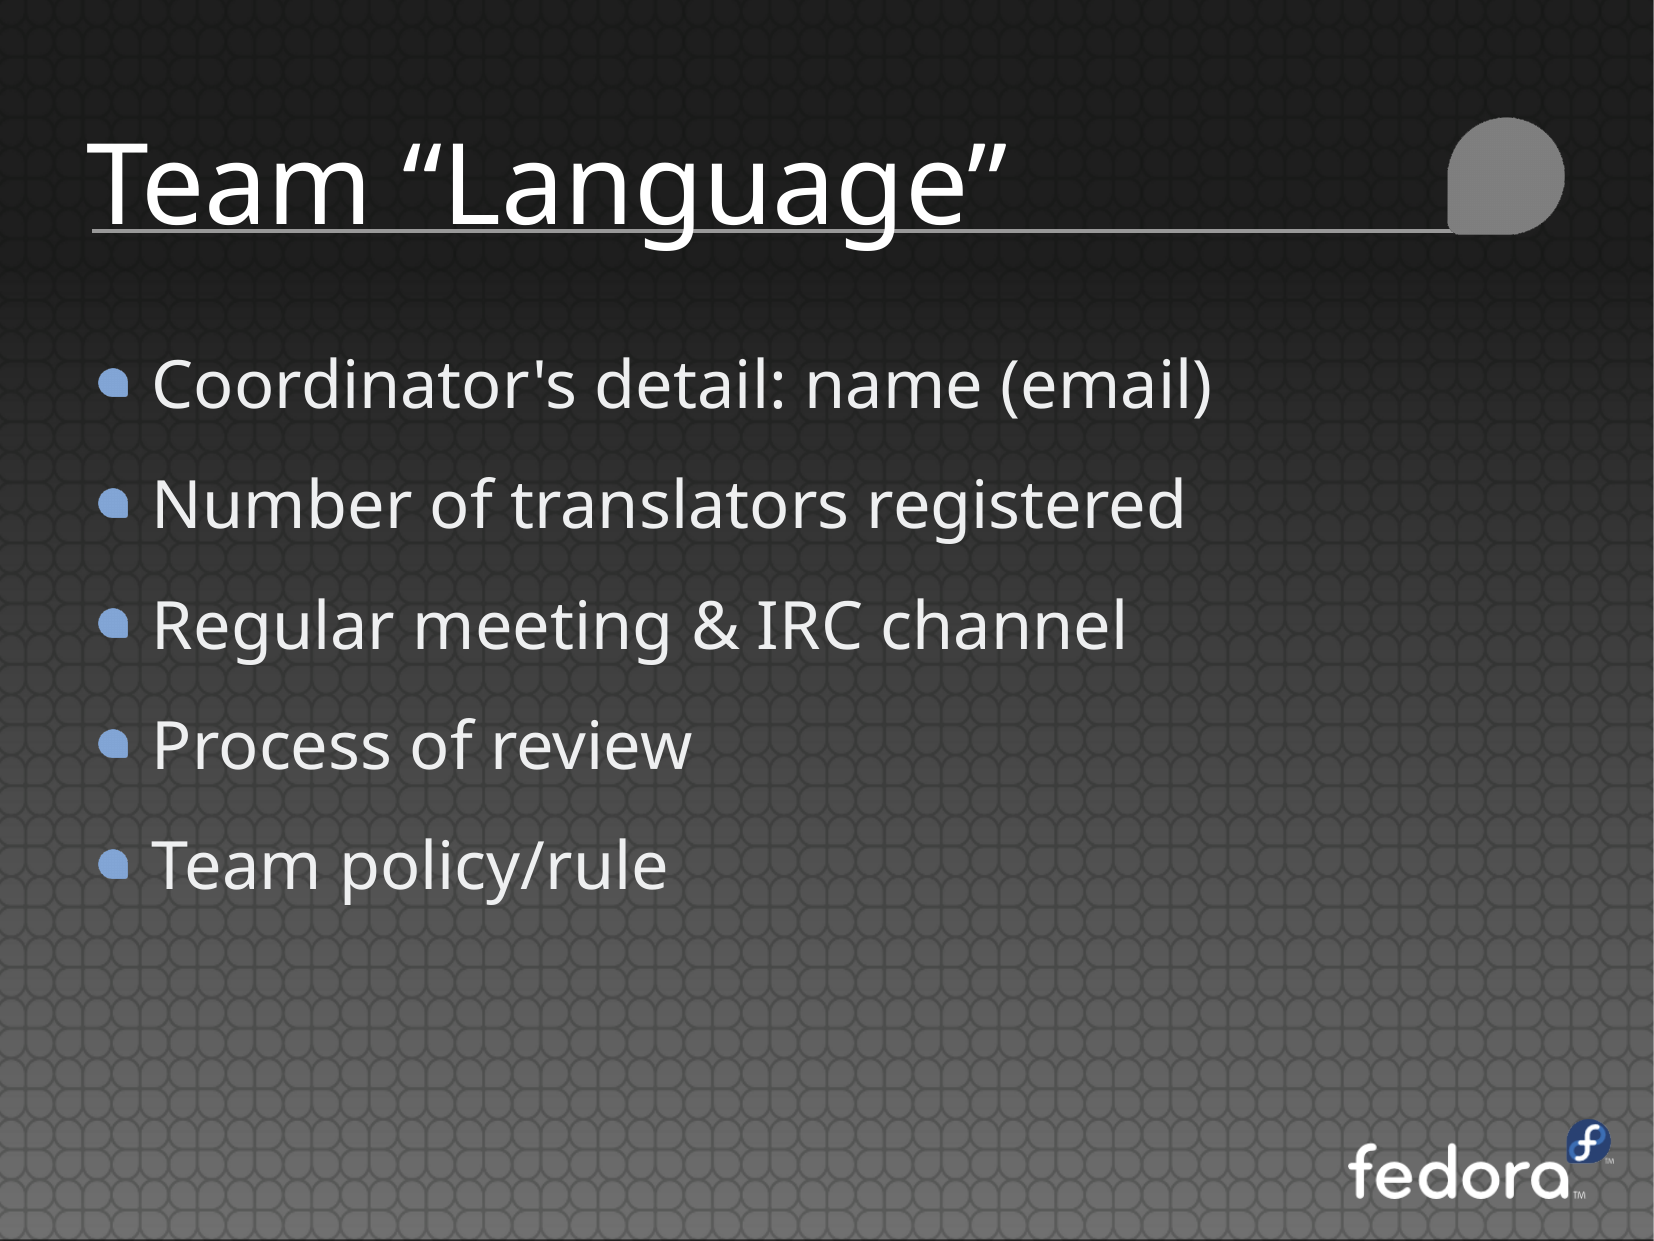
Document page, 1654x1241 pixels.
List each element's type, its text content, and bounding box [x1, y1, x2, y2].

title Team “Language” [86, 112, 1576, 249]
picture [0, 0, 1654, 1241]
list Coordinator's detail: name (email) Number of translators registered Regular meeting & IRC channel Process of review Team policy/rule [81, 337, 1570, 1057]
